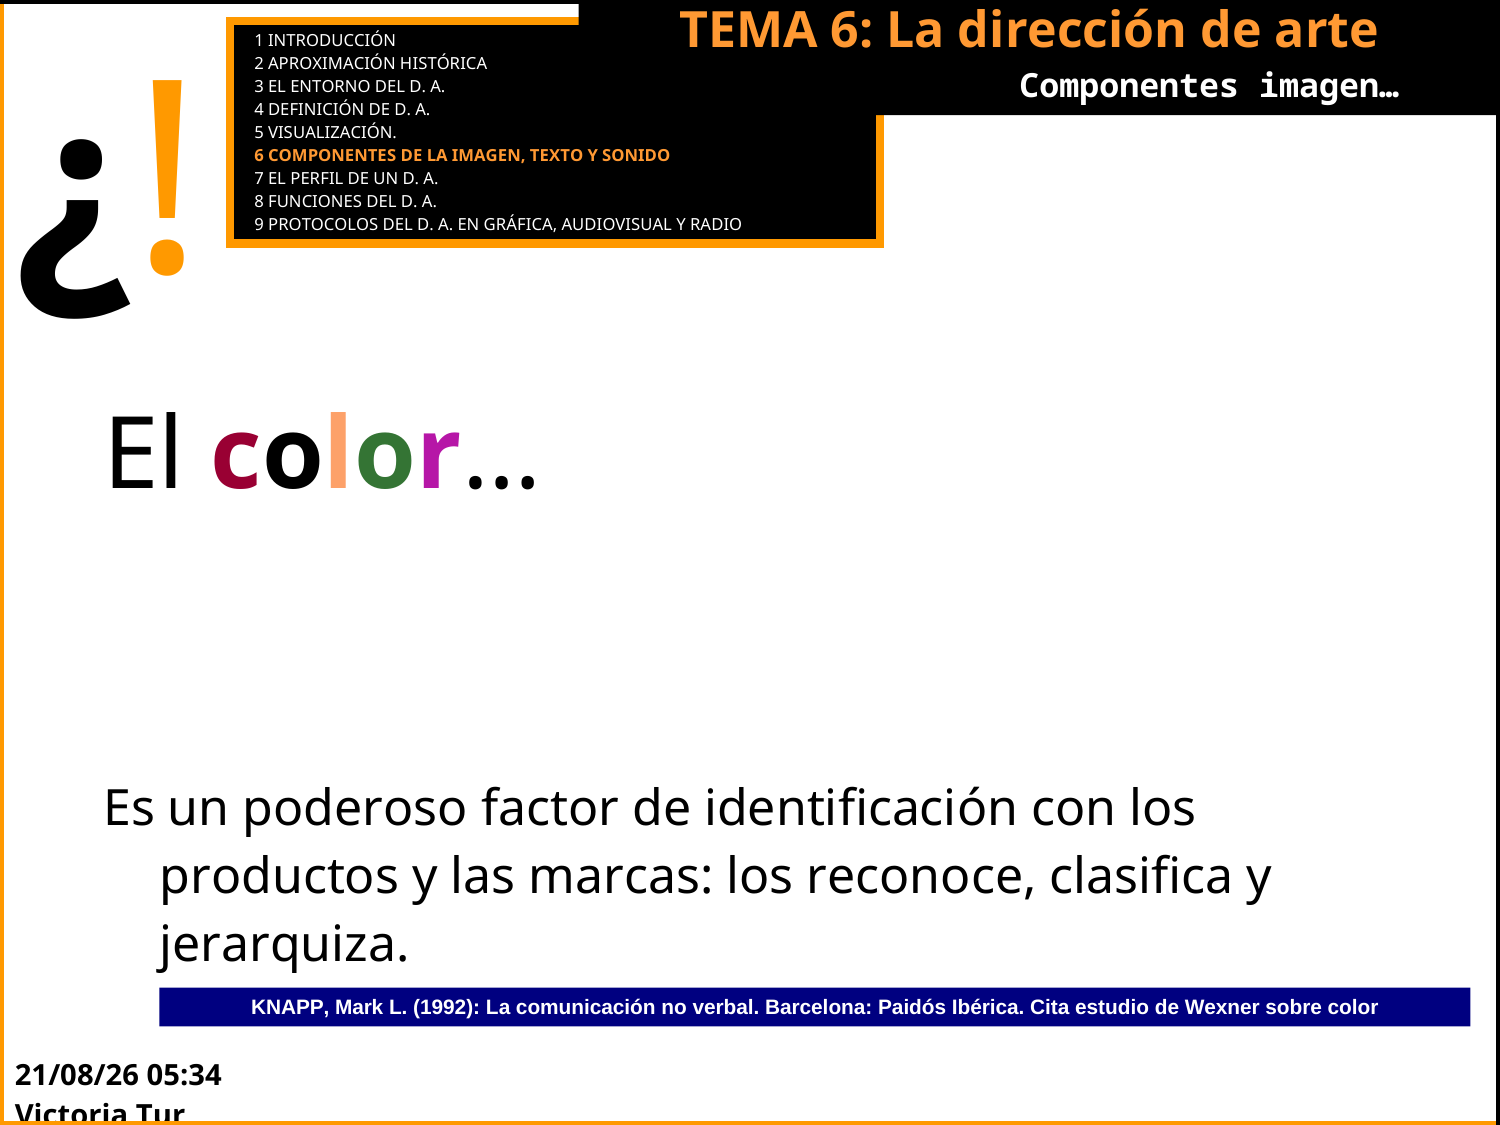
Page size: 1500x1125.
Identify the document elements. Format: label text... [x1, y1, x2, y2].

text_box 1 INTRODUCCIÓN 2 APROXIMACIÓN HISTÓRICA 3 EL ENTORNO DEL D. A. 4 DEFINICIÓN DE D. A. 5 VISUALIZACIÓN. 6 COMPONENTES DE LA IMAGEN, TEXTO Y SONIDO 7 EL PERFIL DE UN D. A. 8 FUNCIONES DEL D. A. 9 PROTOCOLOS DEL D. A. EN GRÁFICA, AUDIOVISUAL Y RADIO [230, 20, 880, 244]
text_box TEMA 6: La dirección de arte Componentes imagen… [578, 0, 1500, 116]
text_box KNAPP, Mark L. (1992): La comunicación no verbal. Barcelona: Paidós Ibérica. Cita estudio de Wexner sobre color [159, 987, 1471, 1027]
list El color… Es un poderoso factor de identificación con los productos y las marcas: los reconoce, clasifica y jerarquiza. [88, 373, 1427, 998]
